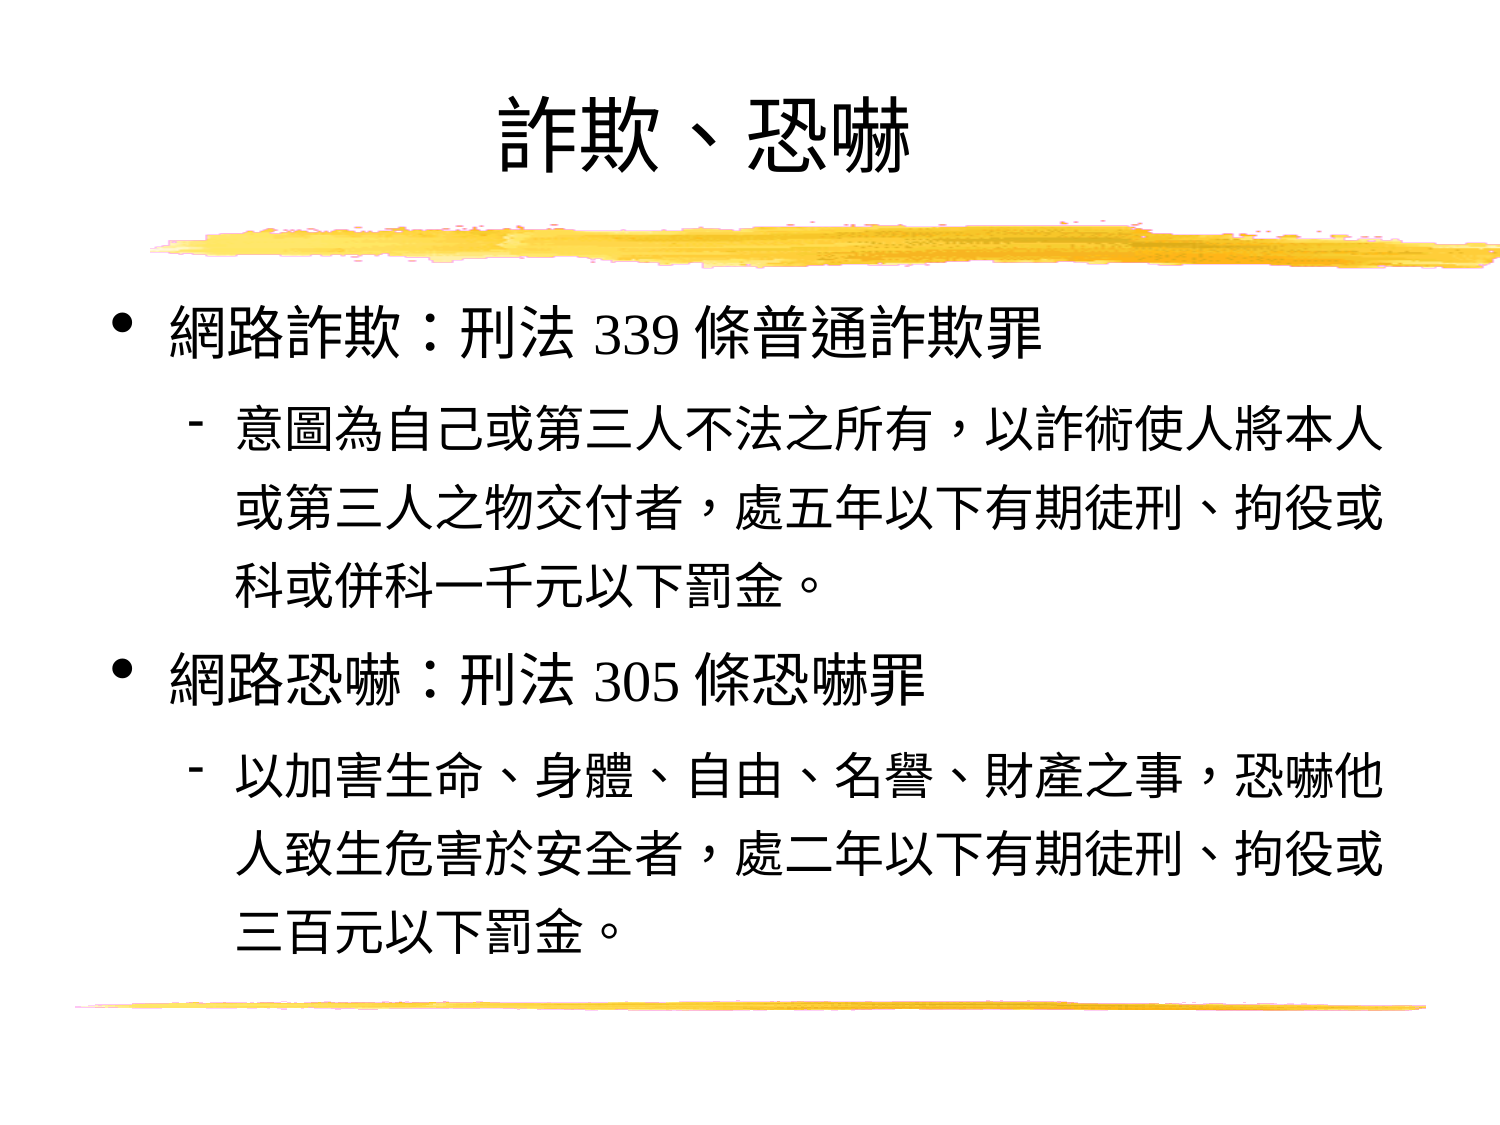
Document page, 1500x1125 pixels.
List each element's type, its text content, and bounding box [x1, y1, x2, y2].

picture [150, 215, 1500, 279]
list 網路詐欺：刑法339條普通詐欺罪 意圖為自己或第三人不法之所有，以詐術使人將本人或第三人之物交付者，處五年以下有期徒刑、拘役或科或併科一千元以下罰金。 網路恐嚇：刑法305條恐嚇罪 以加害生命、身體、自由、名譽、財產之事，恐嚇他人致生危害於安全者，處二年以下有期徒刑、拘役或三百元以下罰金。 [112, 287, 1388, 963]
title 詐欺、恐嚇 [66, 30, 1342, 231]
picture [75, 999, 1426, 1013]
